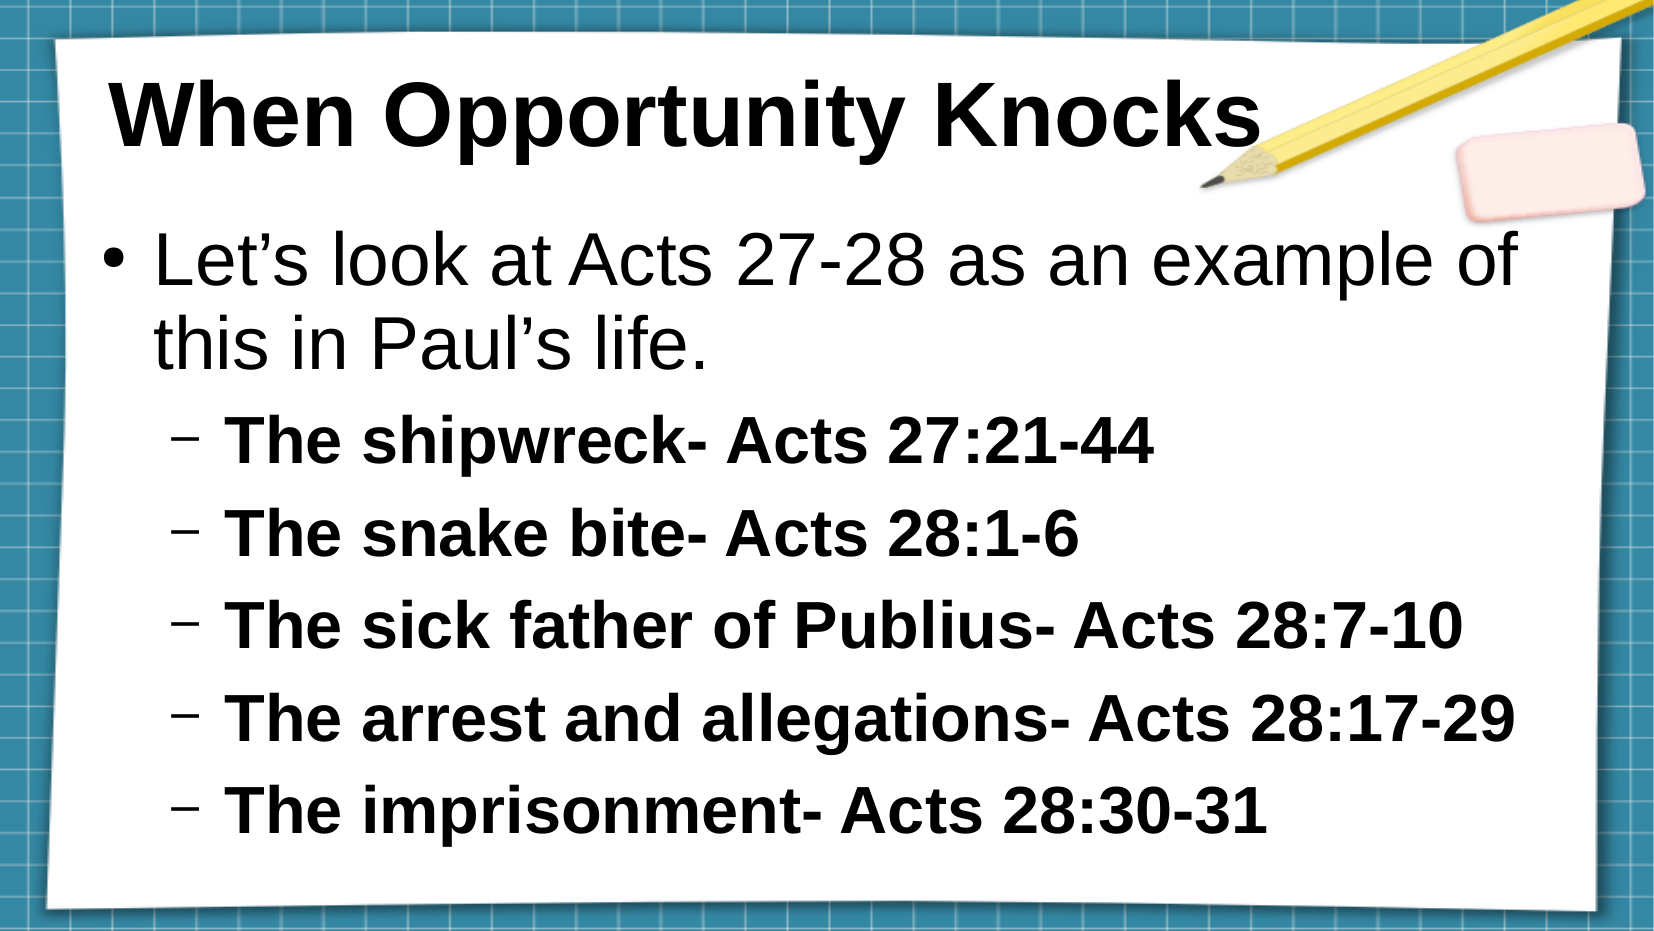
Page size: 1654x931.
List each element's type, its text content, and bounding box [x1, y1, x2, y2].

title When Opportunity Knocks [82, 37, 1291, 193]
list Let’s look at Acts 27-28 as an example of this in Paul’s life. The shipwreck- Acts 27:21-44 The snake bite- Acts 28:1-6 The sick father of Publius- Acts 28:7-10 The arrest and allegations- Acts 28:17-29 The imprisonment- Acts 28:30-31 [82, 217, 1571, 871]
picture [0, 0, 1654, 931]
